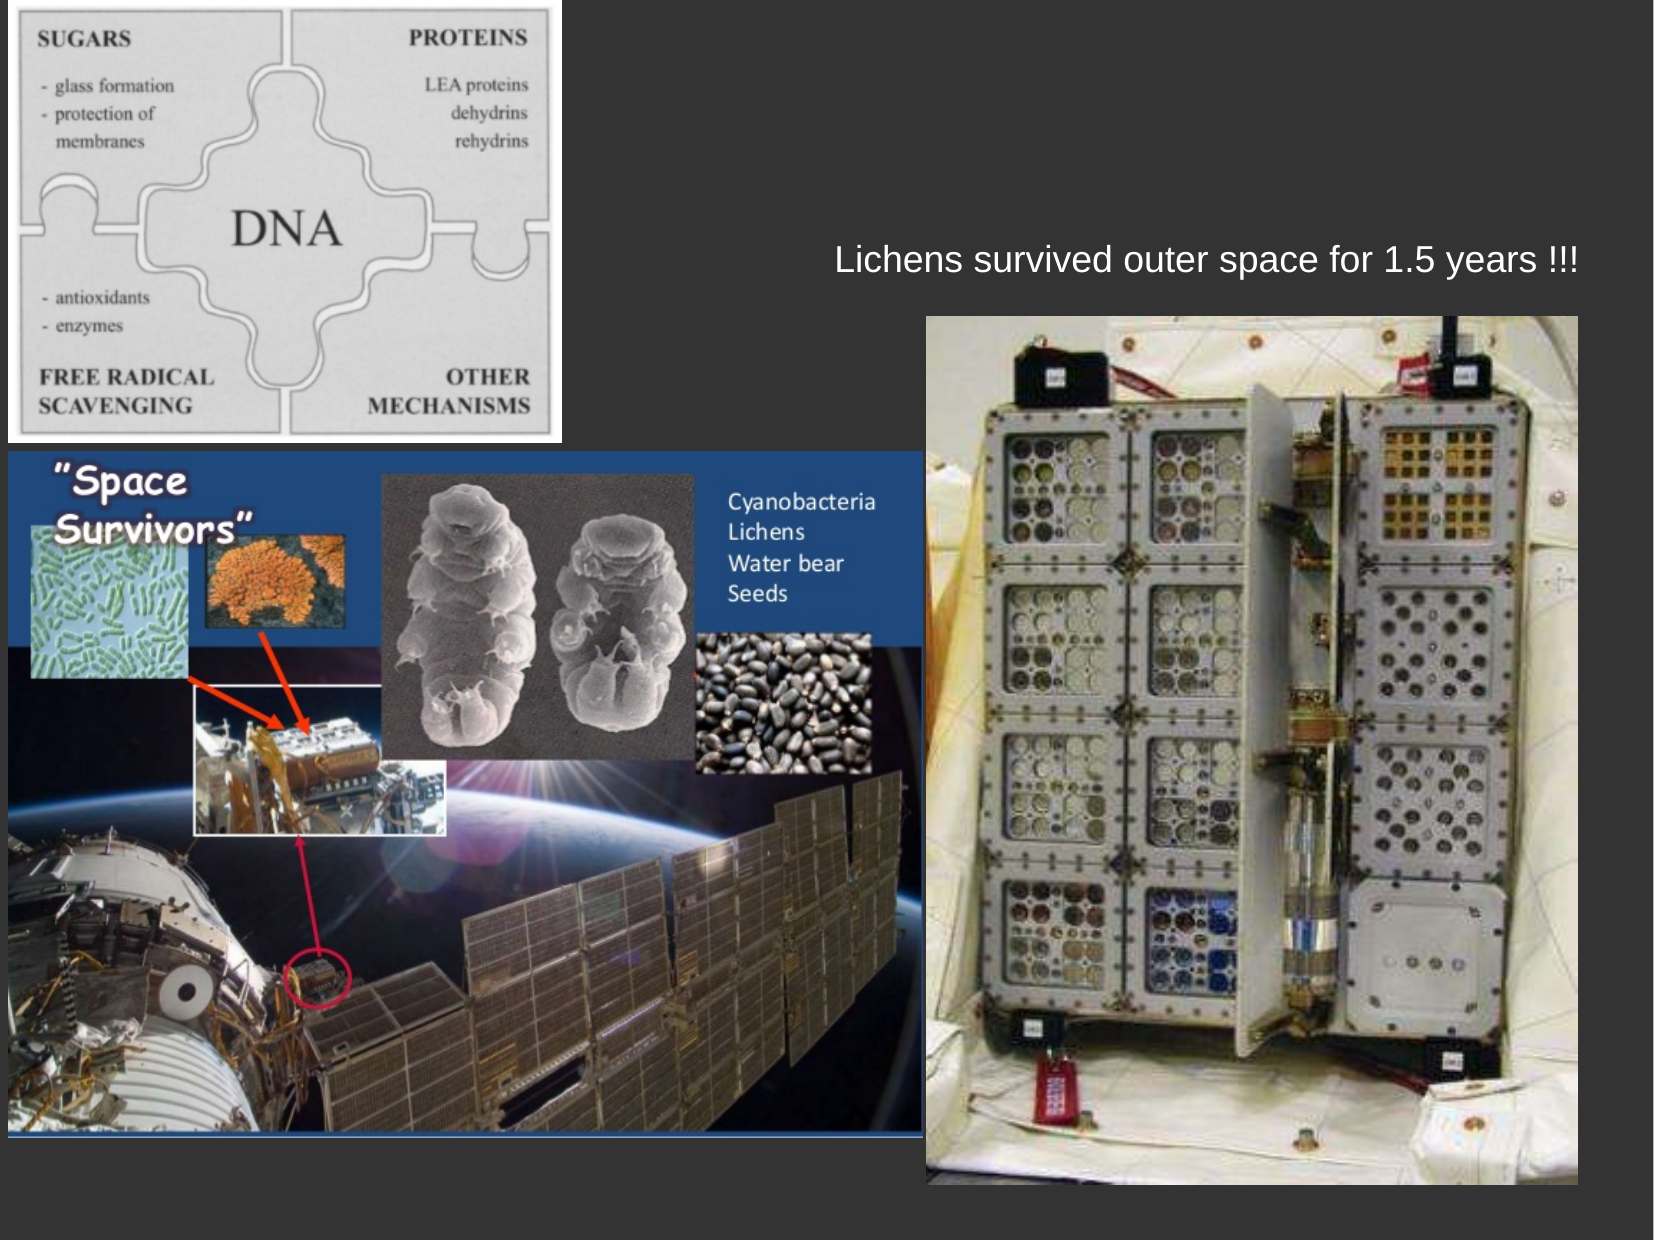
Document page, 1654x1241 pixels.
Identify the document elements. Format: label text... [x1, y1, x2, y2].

picture [8, 0, 562, 443]
picture [926, 316, 1578, 1185]
text_box Lichens survived outer space for 1.5 years !!! [819, 231, 1654, 289]
picture [8, 451, 923, 1138]
